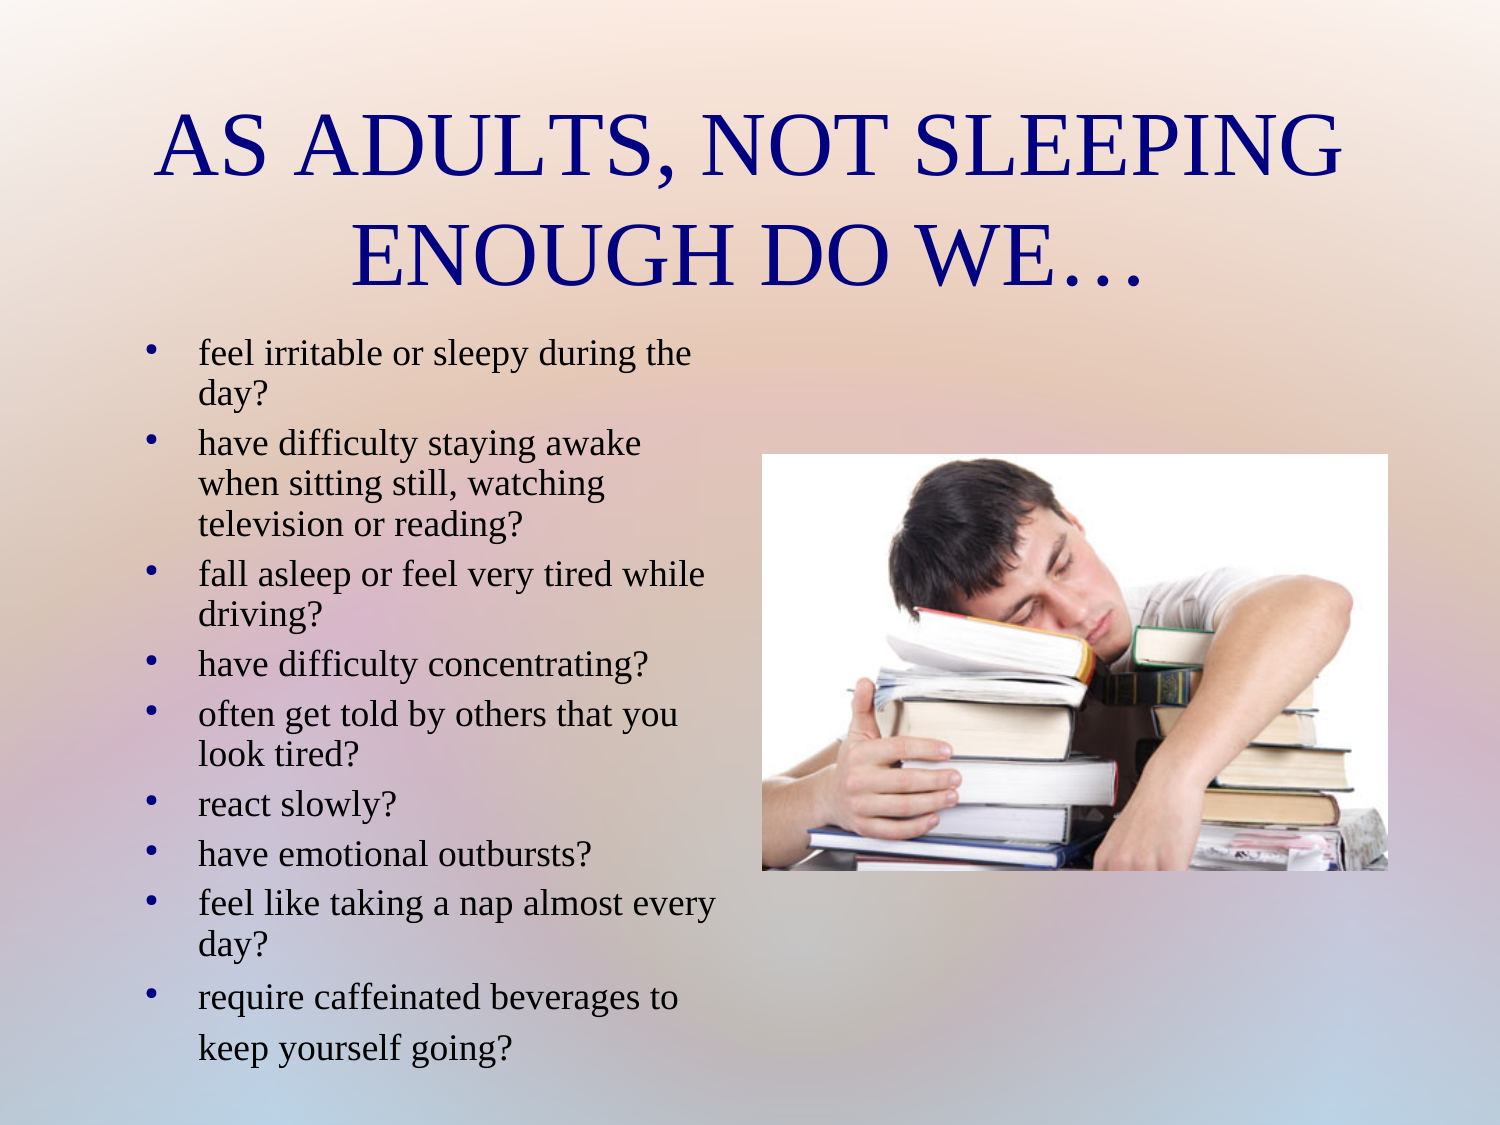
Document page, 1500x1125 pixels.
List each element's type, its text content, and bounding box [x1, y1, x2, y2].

list feel irritable or sleepy during the day? have difficulty staying awake when sitting still, watching television or reading? fall asleep or feel very tired while driving? have difficulty concentrating? often get told by others that you look tired? react slowly? have emotional outbursts? feel like taking a nap almost every day? require caffeinated beverages to keep yourself going? [112, 324, 738, 1125]
picture [0, 0, 1500, 1125]
title AS ADULTS, NOT SLEEPING ENOUGH DO WE… [112, 76, 1388, 312]
